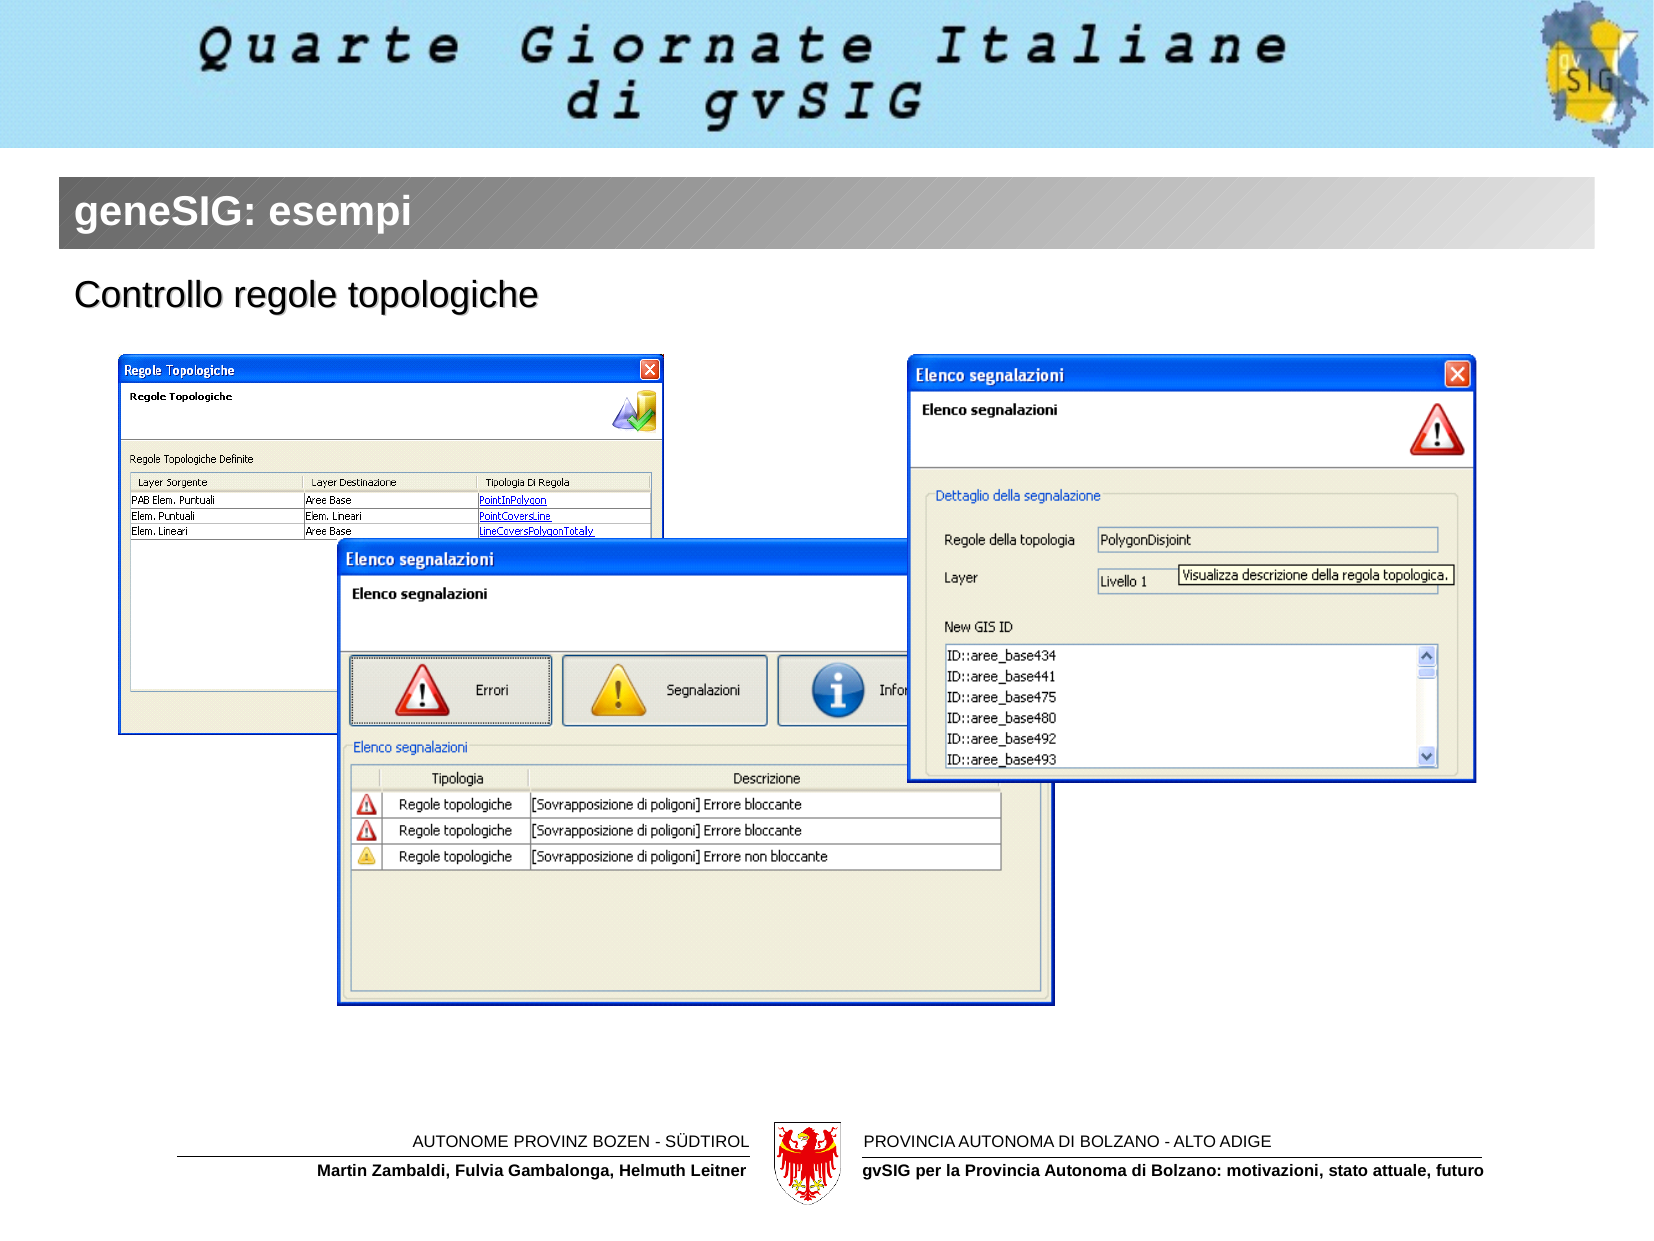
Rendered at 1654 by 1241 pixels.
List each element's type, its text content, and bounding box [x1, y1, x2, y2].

picture [118, 354, 1477, 1006]
text_box [59, 177, 1595, 249]
picture [774, 1122, 841, 1205]
text_box Controllo regole topologiche [59, 265, 591, 323]
text_box geneSIG: esempi [59, 183, 1447, 246]
